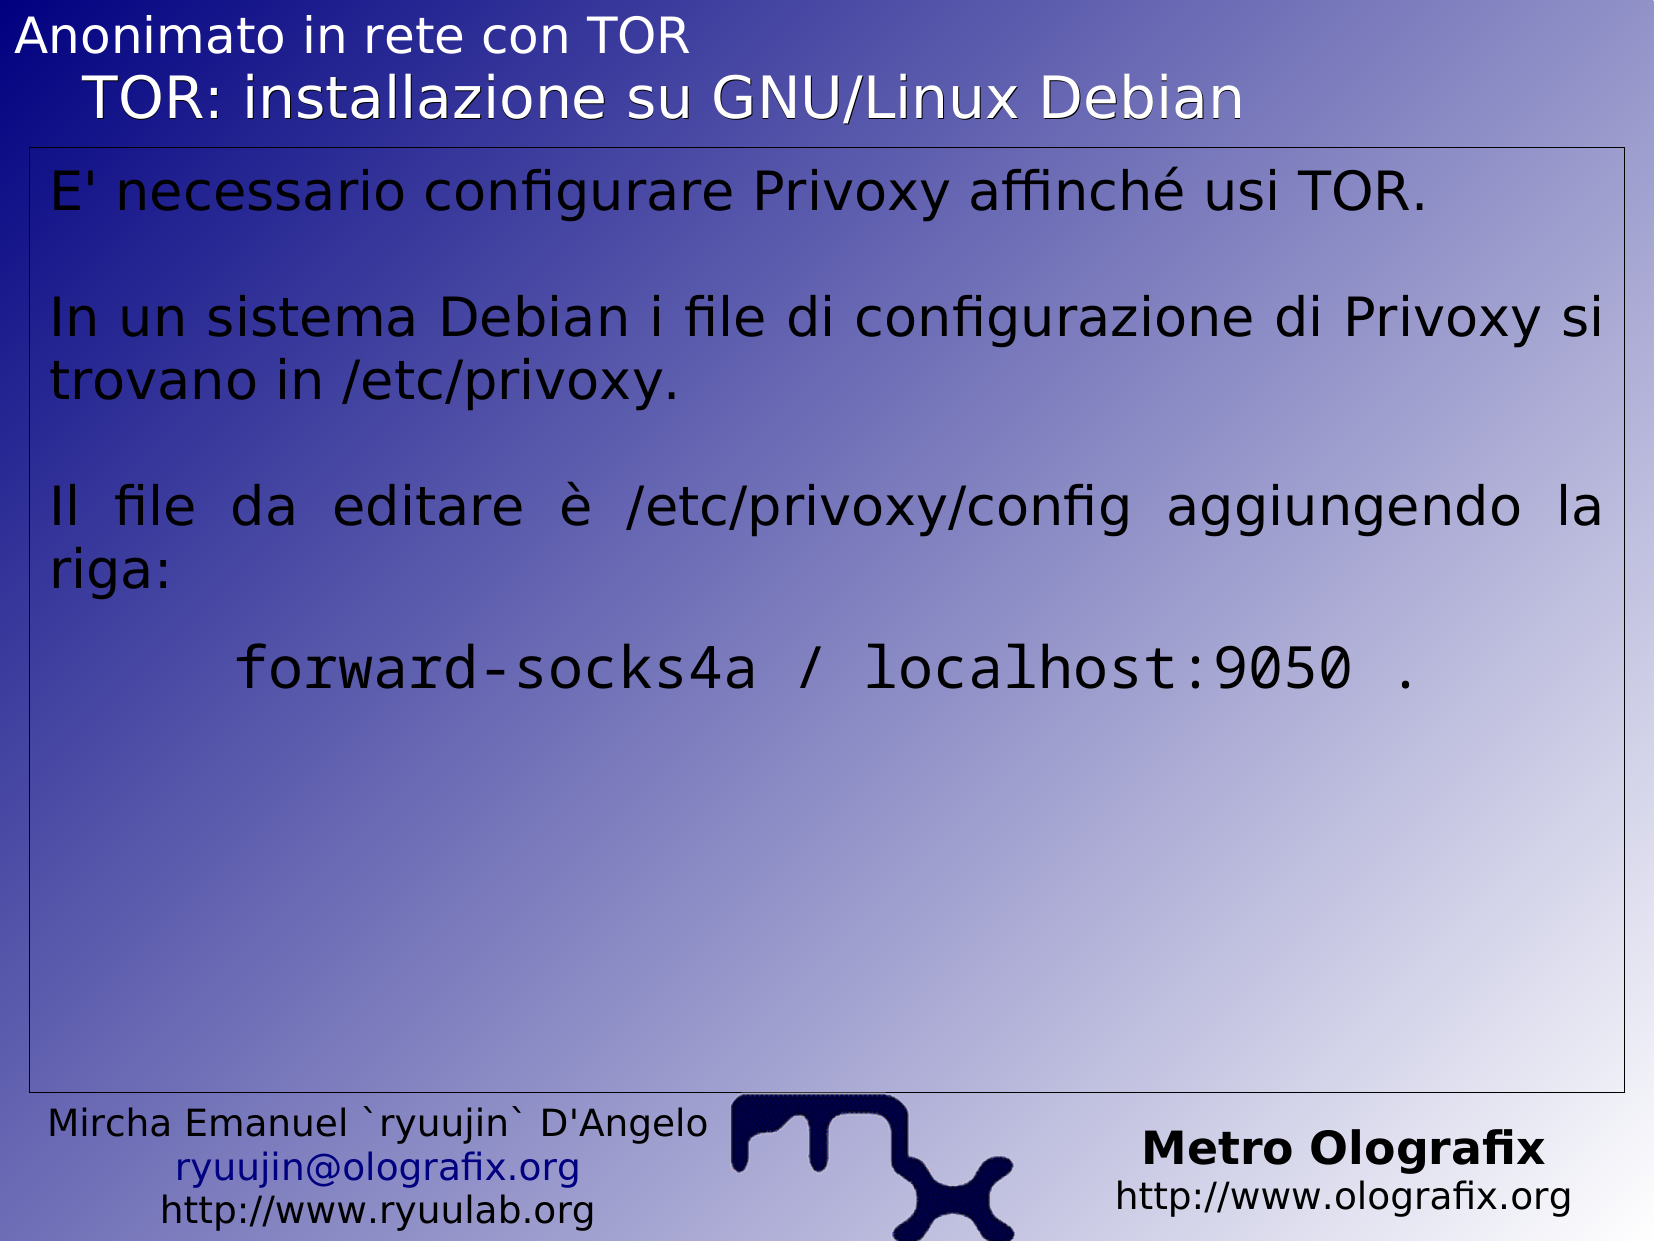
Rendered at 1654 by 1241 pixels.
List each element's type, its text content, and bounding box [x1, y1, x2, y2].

text_box Mircha Emanuel `ryuujin` D'Angelo ryuujin@olografix.org http://www.ryuulab.org [0, 1094, 757, 1241]
text_box Metro Olografix http://www.olografix.org [1034, 1114, 1654, 1227]
title TOR: installazione su GNU/Linux Debian [82, 49, 1571, 148]
picture [720, 1068, 1033, 1241]
text_box Anonimato in rete con TOR [0, 0, 1595, 74]
text_box E' necessario configurare Privoxy affinché usi TOR. In un sistema Debian i file di configurazione di Privoxy si trovano in /etc/privoxy. Il file da editare è /etc/privoxy/config aggiungendo la riga: forward-socks4a / localhost:9050 . [34, 153, 1622, 810]
